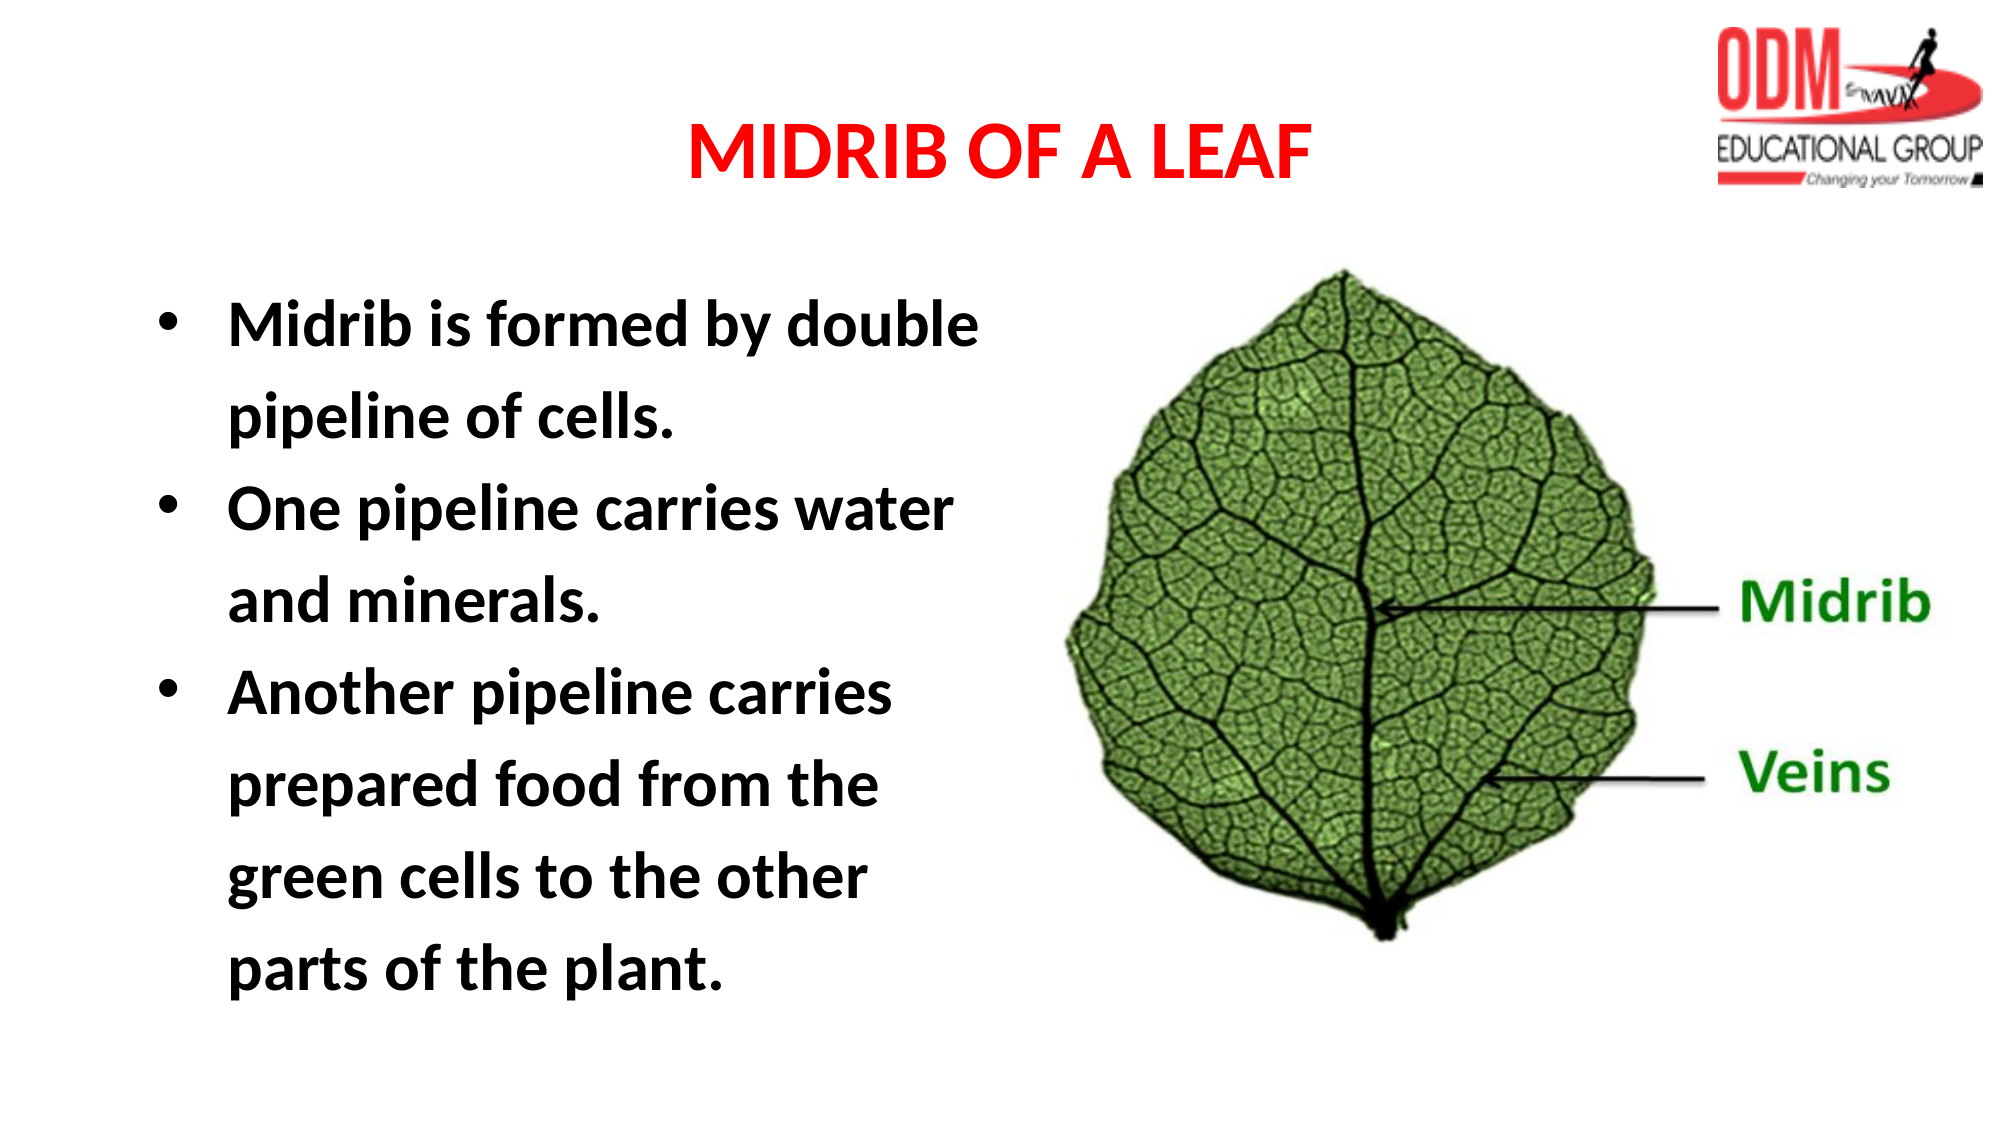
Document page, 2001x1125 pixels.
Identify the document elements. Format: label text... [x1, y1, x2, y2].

picture [1041, 252, 1949, 951]
list Midrib is formed by double pipeline of cells. One pipeline carries water and minerals. Another pipeline carries prepared food from the green cells to the other parts of the plant. [137, 260, 1017, 1019]
title MIDRIB OF A LEAF [137, 75, 1863, 228]
picture [1718, 27, 1983, 188]
